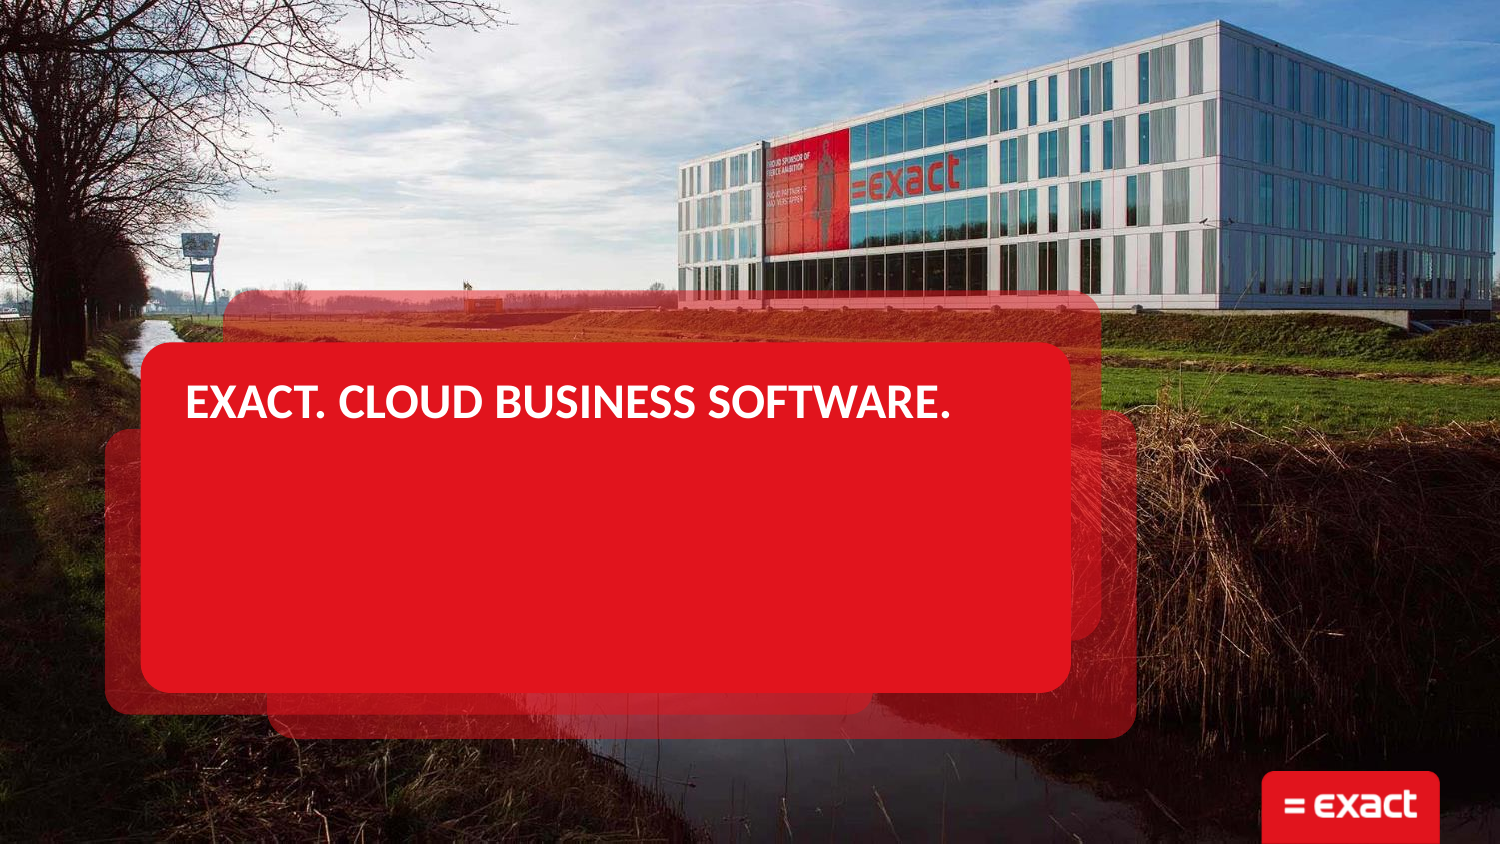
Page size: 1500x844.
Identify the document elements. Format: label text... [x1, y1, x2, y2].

title Exact. Cloud business software. [170, 372, 1019, 438]
